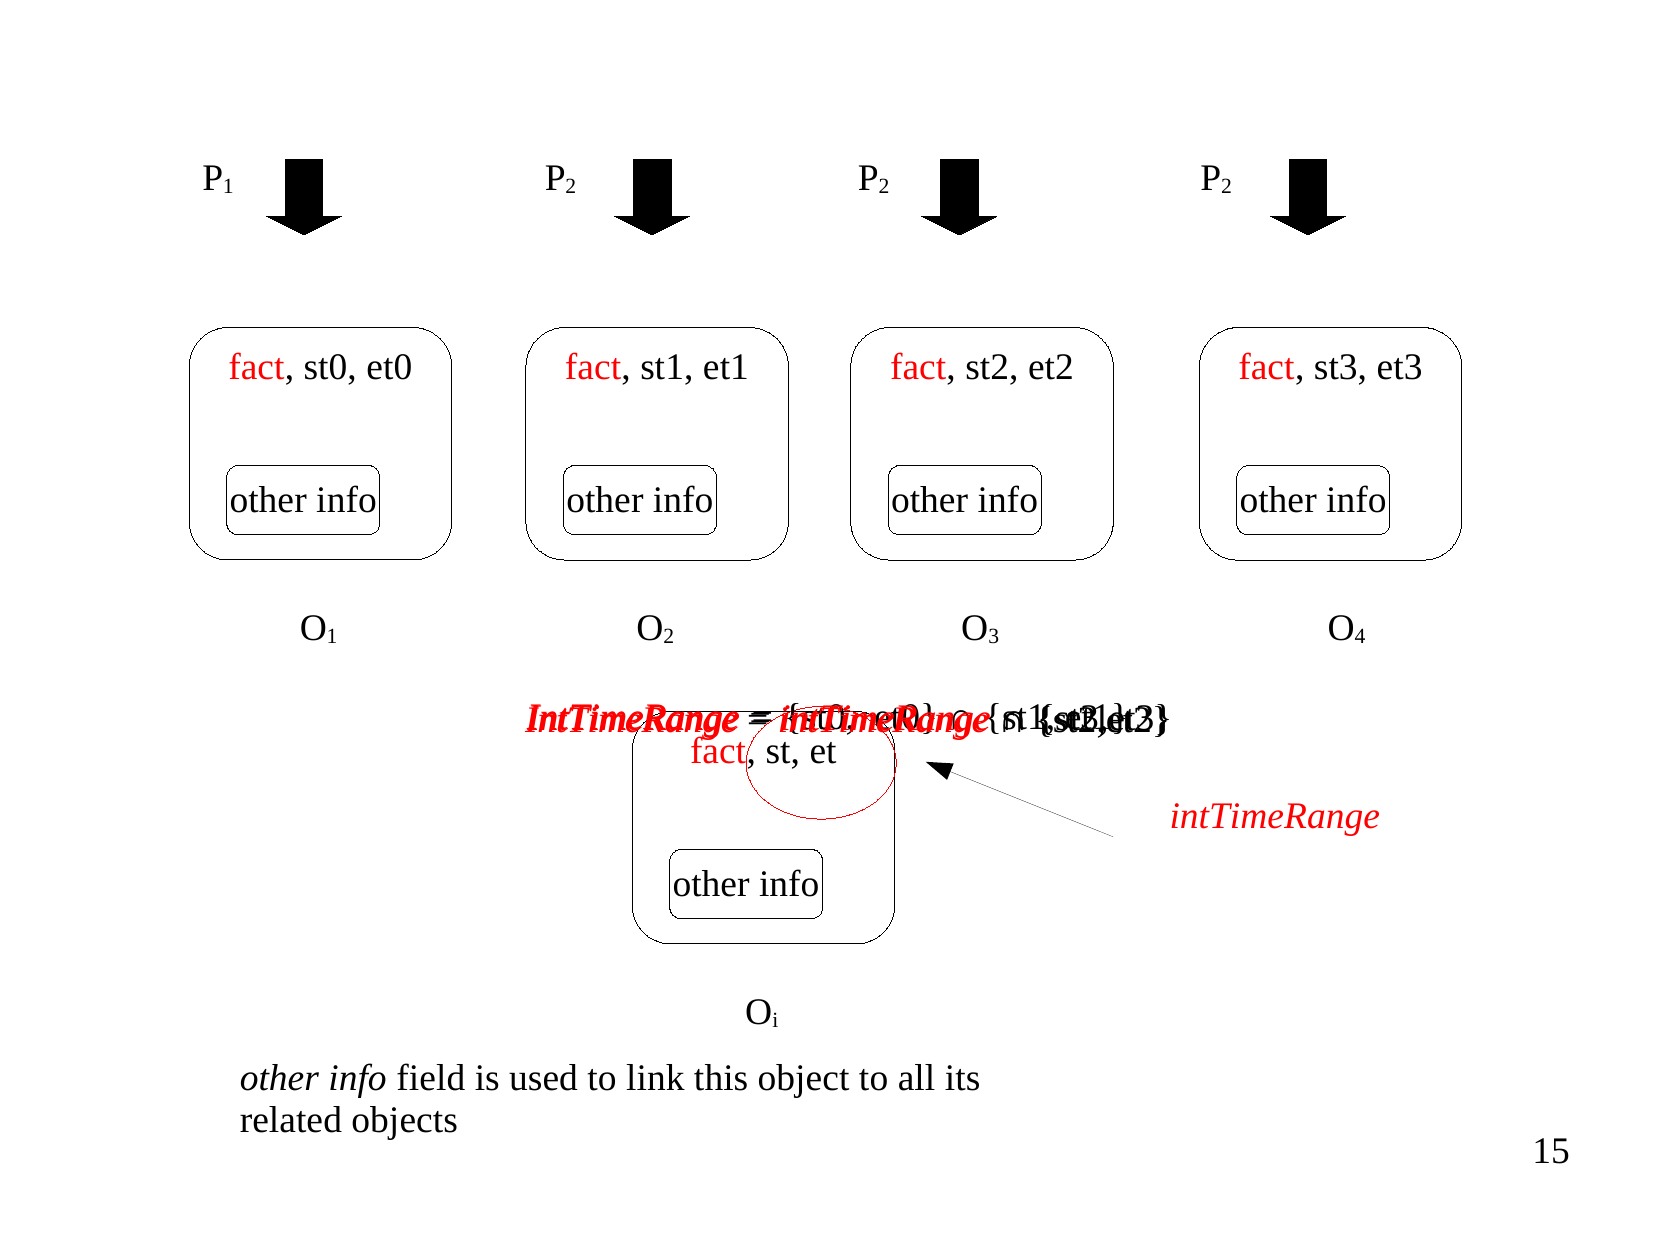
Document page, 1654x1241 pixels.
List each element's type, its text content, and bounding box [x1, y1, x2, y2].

text_box fact, st3, et3 [1199, 327, 1462, 561]
text_box P1 [187, 150, 263, 219]
text_box [614, 159, 690, 235]
text_box intTimeRange [1125, 787, 1426, 845]
text_box fact, st2, et2 [850, 327, 1114, 561]
text_box other info [563, 465, 717, 535]
text_box P2 [1185, 150, 1261, 219]
text_box O1 [225, 600, 413, 669]
text_box [1270, 159, 1346, 235]
text_box fact, st1, et1 [525, 327, 789, 561]
text_box IntTimeRange = intTimeRange ∩ {st3,et3} [459, 689, 1241, 747]
text_box other info [226, 465, 380, 535]
text_box IntTimeRange = intTimeRange ∩ {st2,et2} [434, 691, 1260, 748]
text_box O2 [561, 600, 750, 669]
text_box O3 [886, 600, 1075, 669]
text_box Oi [667, 983, 856, 1050]
text_box P2 [843, 150, 919, 219]
text_box other info field is used to link this object to all its related objects [225, 1050, 1051, 1149]
text_box [921, 159, 997, 235]
text_box P2 [530, 150, 606, 219]
text_box other info [1236, 465, 1390, 535]
text_box fact, st, et [632, 748, 895, 944]
text_box O4 [1252, 600, 1441, 669]
text_box [266, 159, 342, 235]
text_box fact, st0, et0 [189, 327, 452, 560]
text_box other info [669, 849, 823, 919]
text_box other info [888, 465, 1042, 535]
